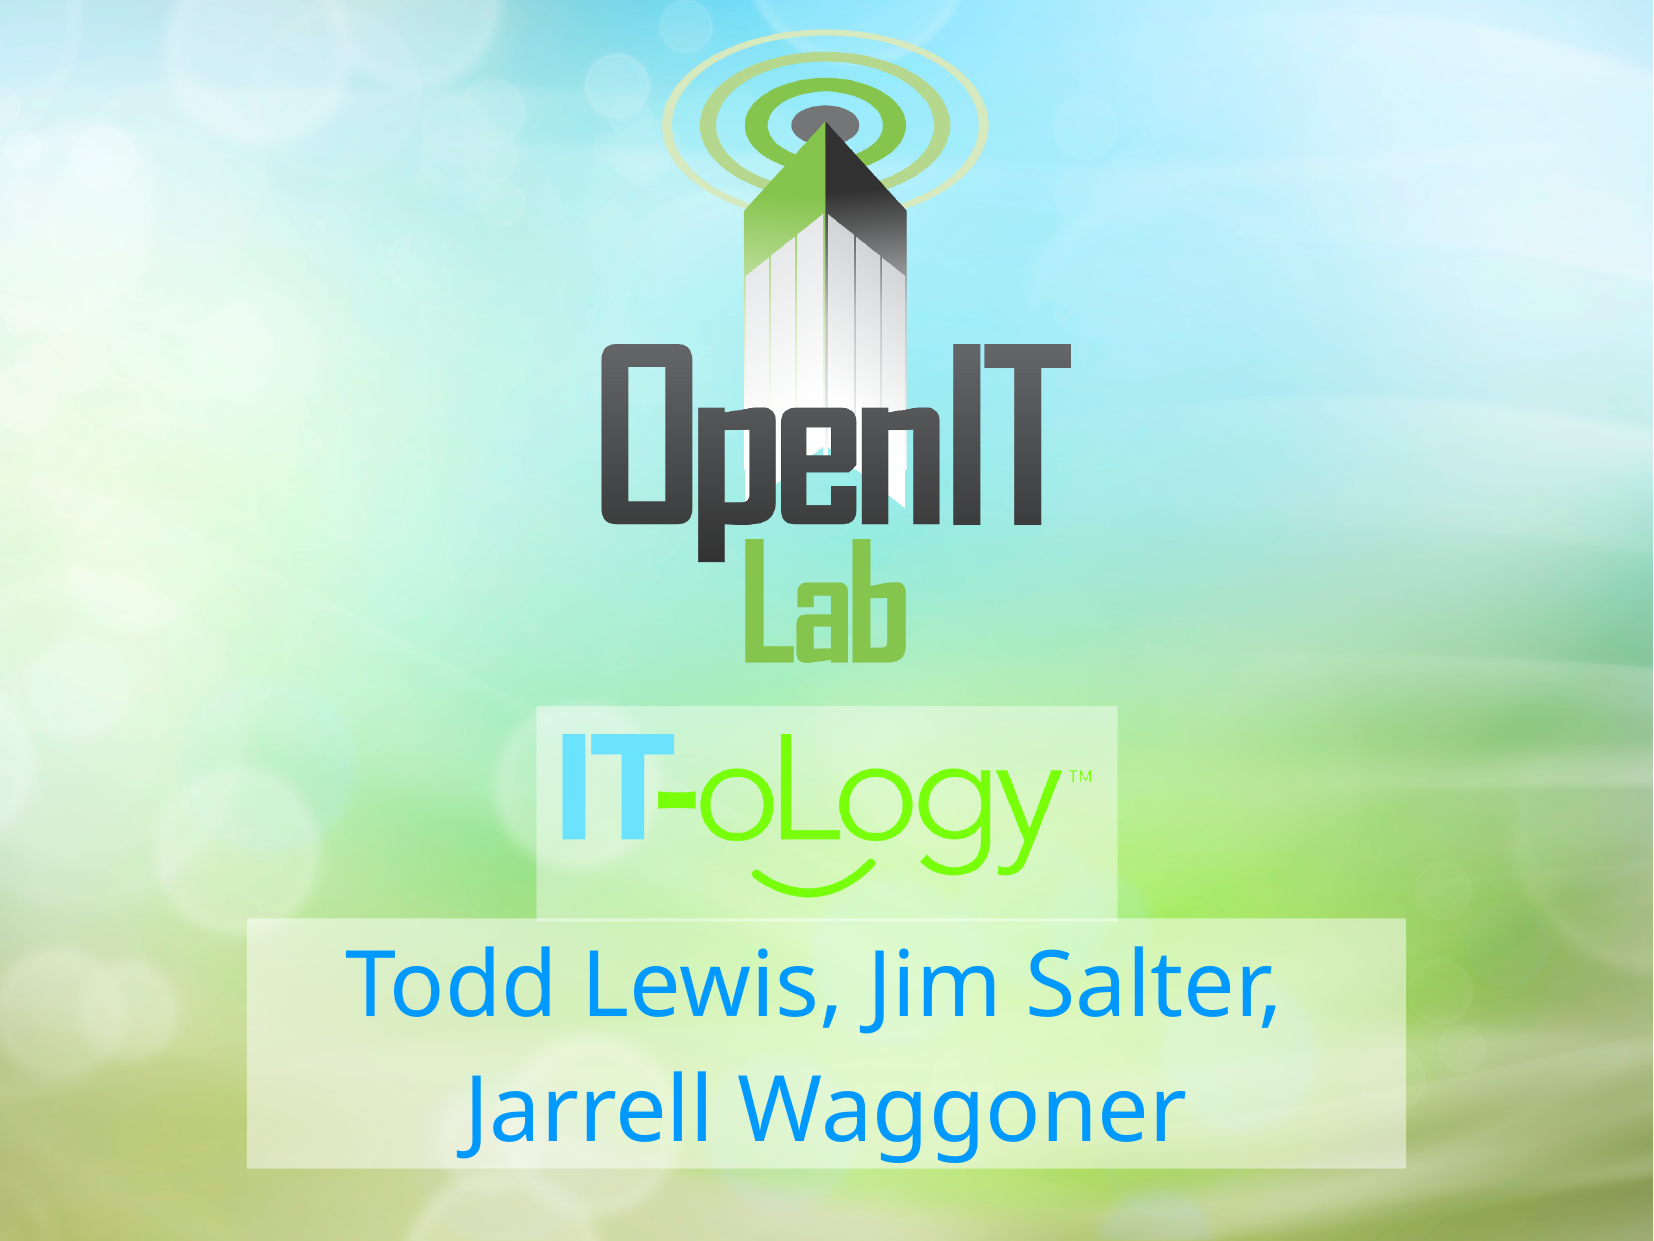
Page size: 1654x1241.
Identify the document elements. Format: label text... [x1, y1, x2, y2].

title Todd Lewis, Jim Salter, Jarrell Waggoner [246, 936, 1407, 1151]
picture [0, 0, 1654, 1241]
